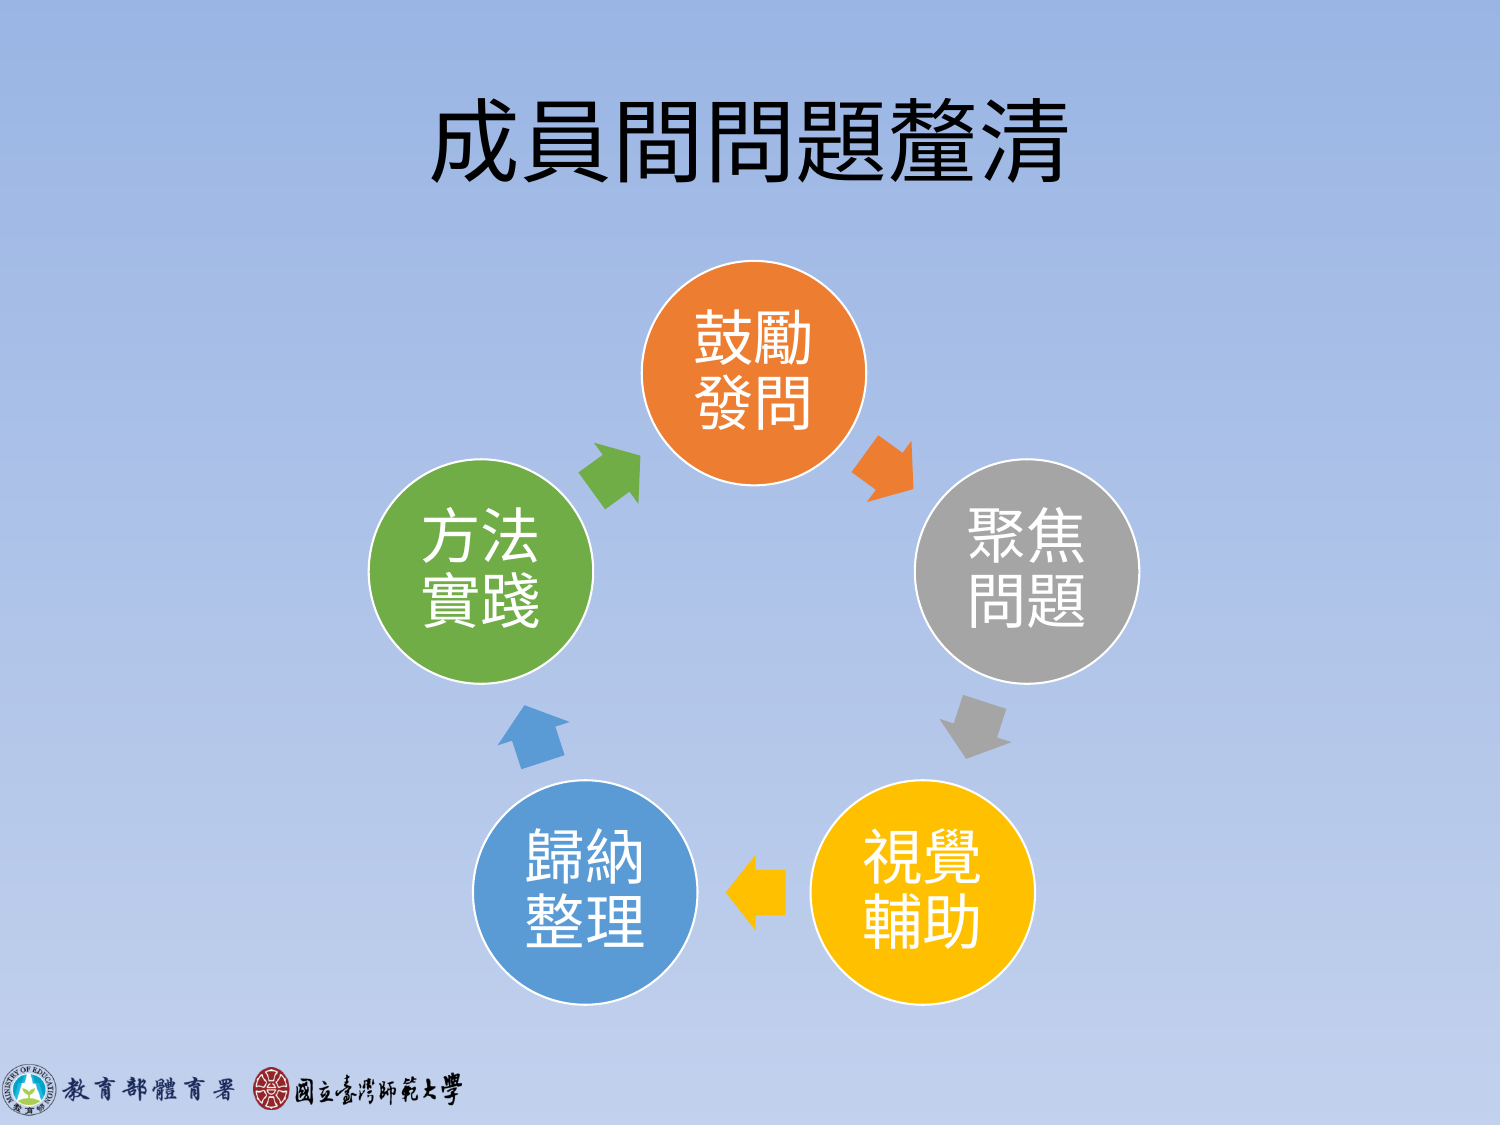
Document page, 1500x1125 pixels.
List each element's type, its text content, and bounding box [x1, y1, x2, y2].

text_box [851, 435, 914, 503]
text_box [939, 694, 1012, 759]
text_box 視覺輔助 [810, 780, 1036, 1005]
title 成員間問題釐清 [75, 45, 1426, 233]
text_box [497, 705, 570, 770]
text_box 聚焦問題 [914, 459, 1140, 684]
text_box [725, 854, 786, 931]
text_box 歸納整理 [472, 780, 698, 1005]
text_box [578, 442, 641, 510]
text_box 鼓勵發問 [641, 260, 867, 486]
text_box 方法實踐 [368, 459, 594, 684]
